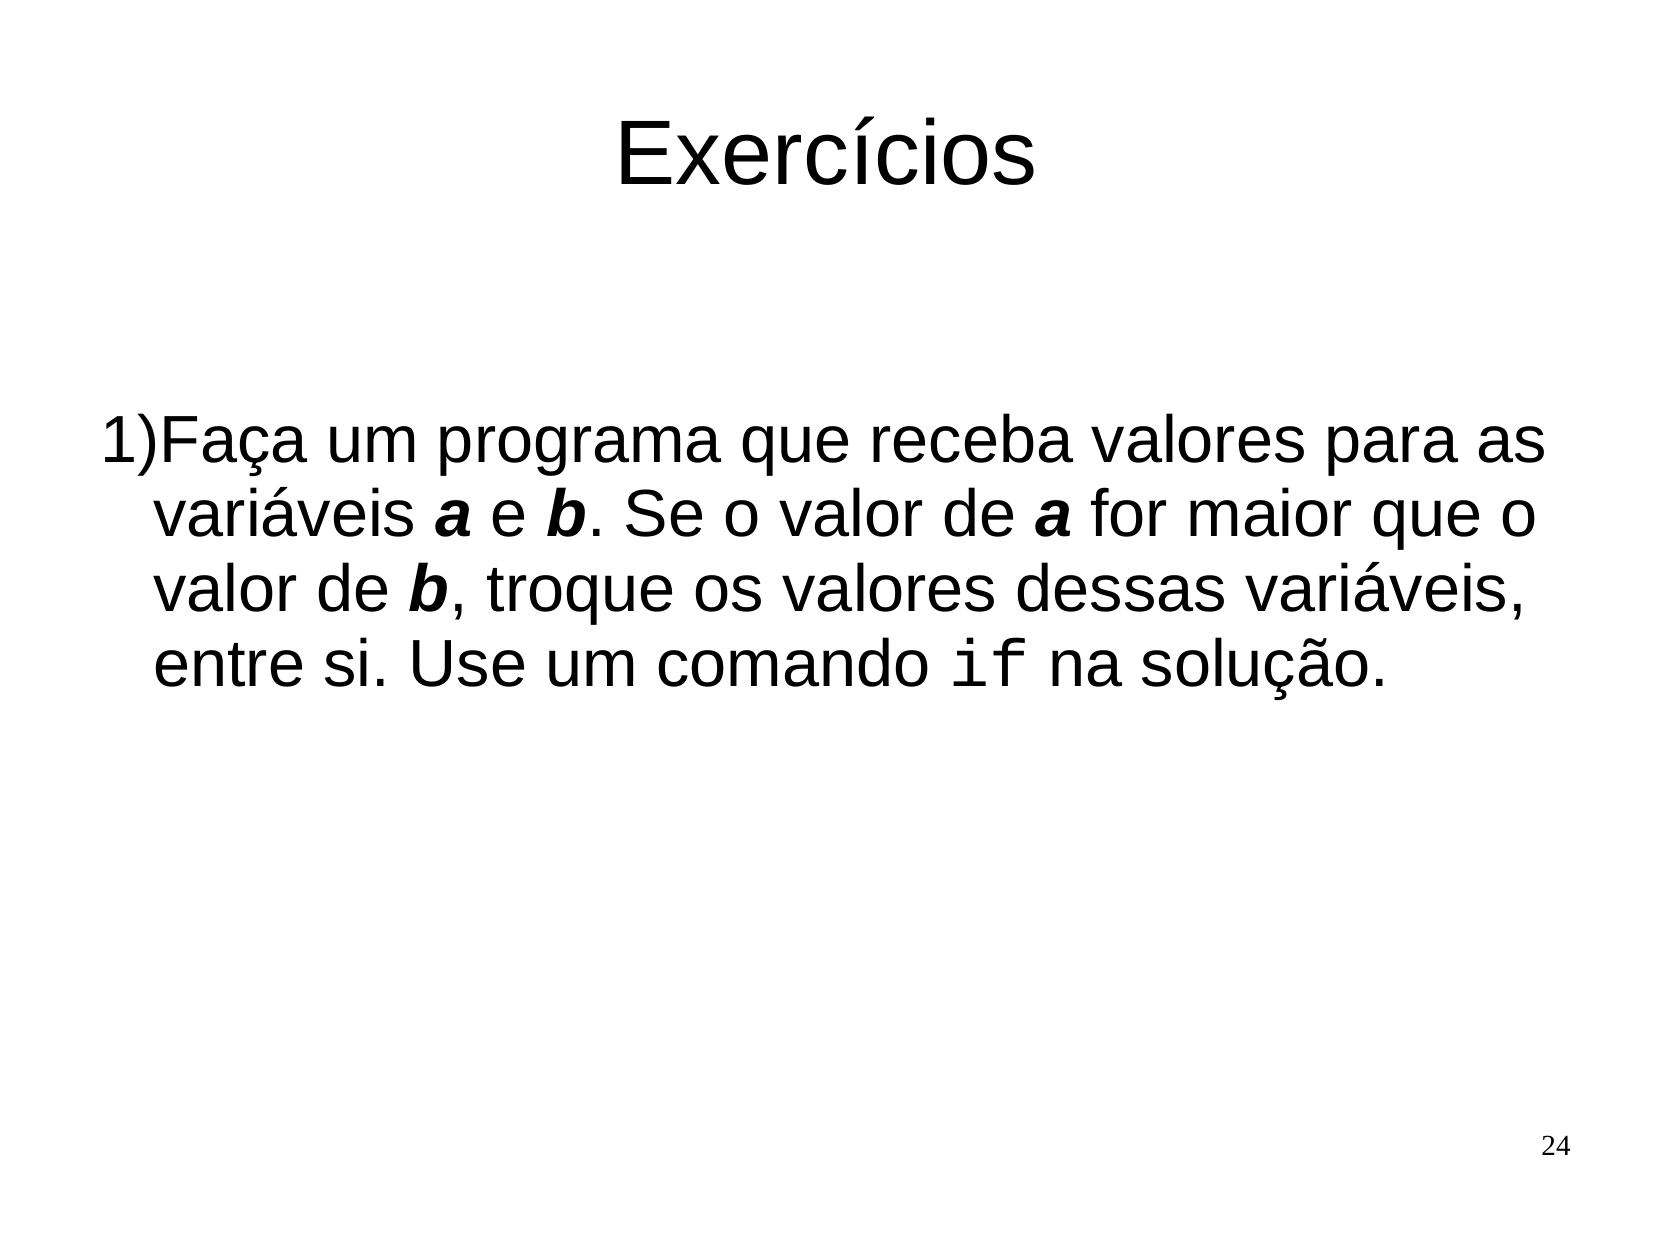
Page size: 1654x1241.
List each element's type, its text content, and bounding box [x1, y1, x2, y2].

list Faça um programa que receba valores para as variáveis a e b. Se o valor de a for maior que o valor de b, troque os valores dessas variáveis, entre si. Use um comando if na solução. [82, 401, 1571, 1123]
title Exercícios [82, 49, 1571, 257]
